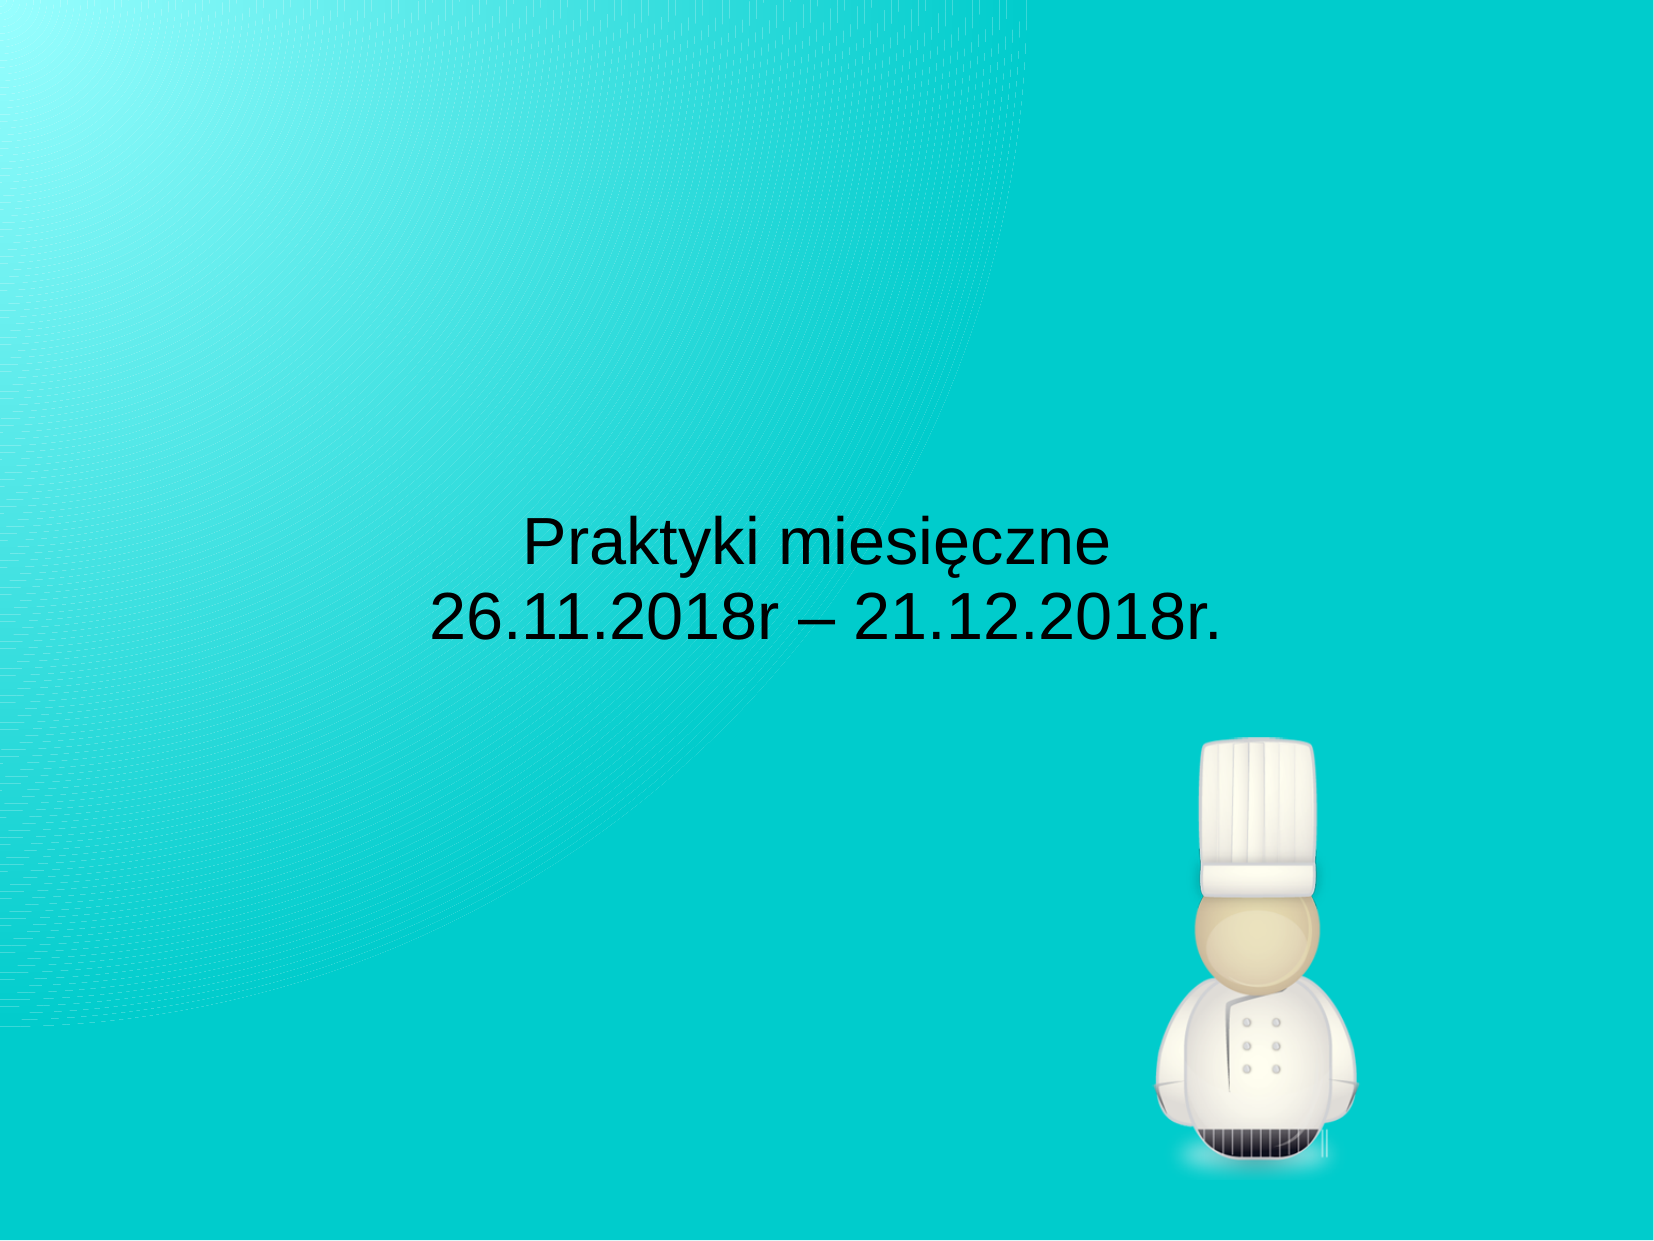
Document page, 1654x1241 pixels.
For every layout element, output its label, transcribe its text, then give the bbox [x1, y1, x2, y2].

picture [1122, 720, 1389, 1180]
subtitle Praktyki miesięczne 26.11.2018r – 21.12.2018r. [82, 49, 1571, 1109]
